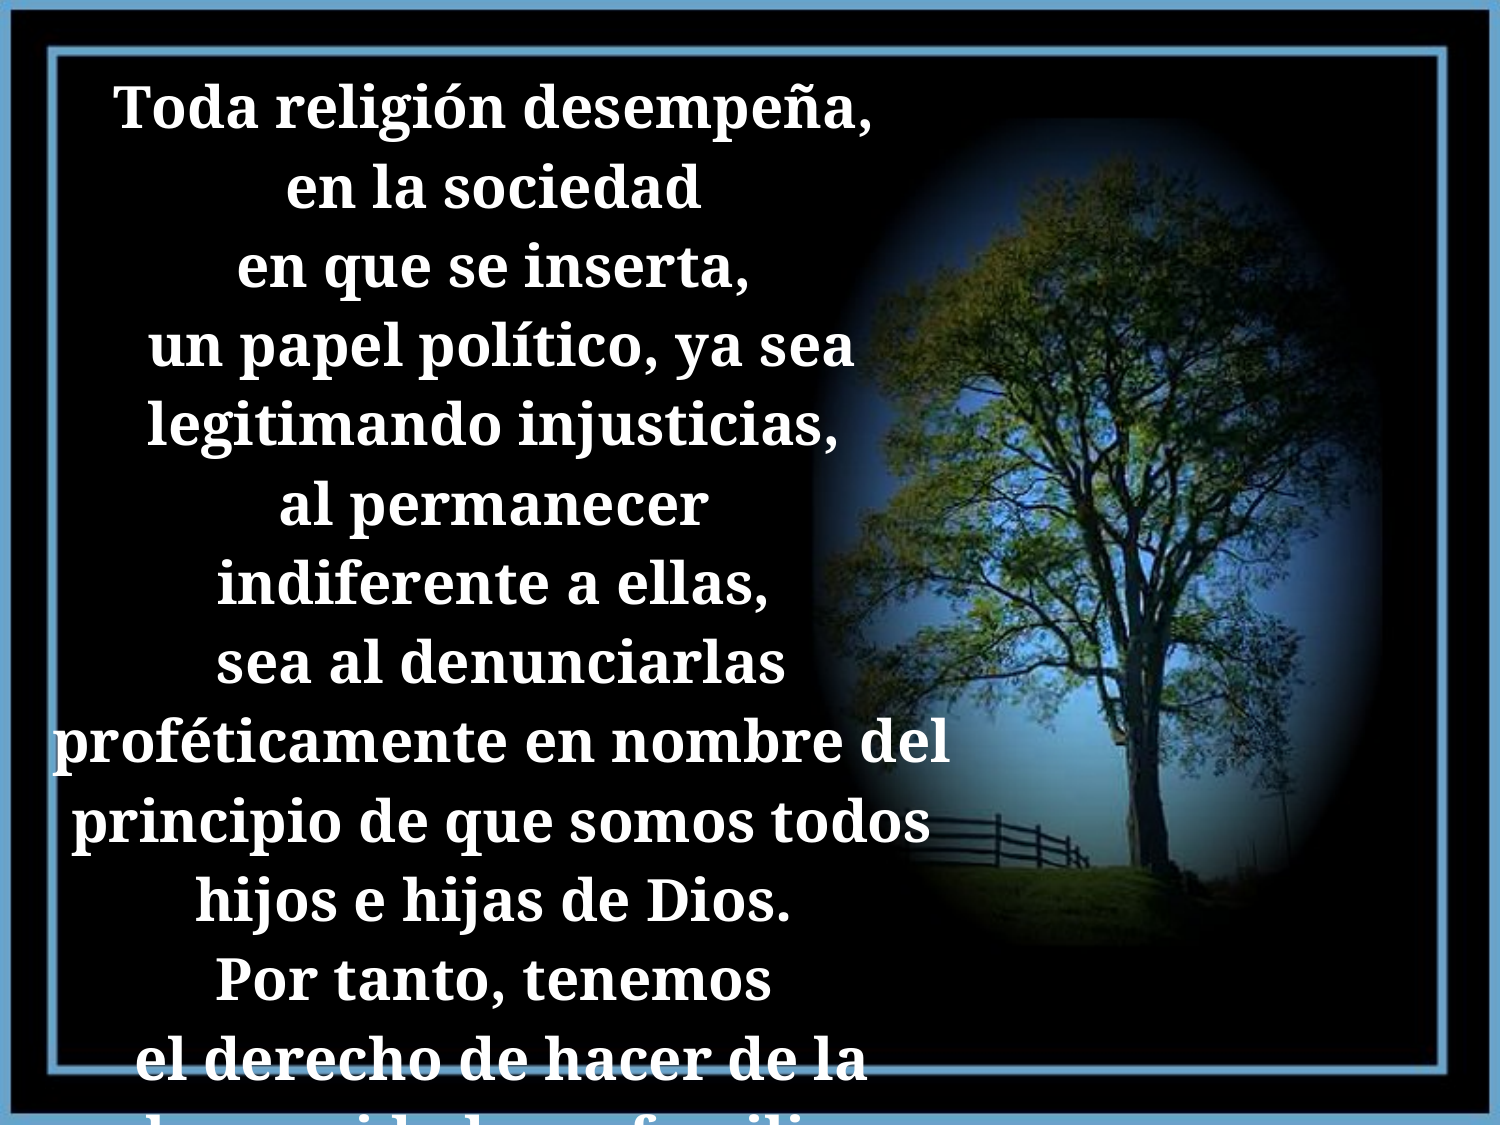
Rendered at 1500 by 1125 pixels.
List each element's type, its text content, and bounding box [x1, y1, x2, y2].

picture [0, 0, 1500, 1125]
text_box Toda religión desempeña, en la sociedad en que se inserta, un papel político, ya sea legitimando injusticias, al permanecer indiferente a ellas, sea al denunciarlas proféticamente en nombre del principio de que somos todos hijos e hijas de Dios. Por tanto, tenemos el derecho de hacer de la humanidad una familia. [29, 58, 975, 1125]
